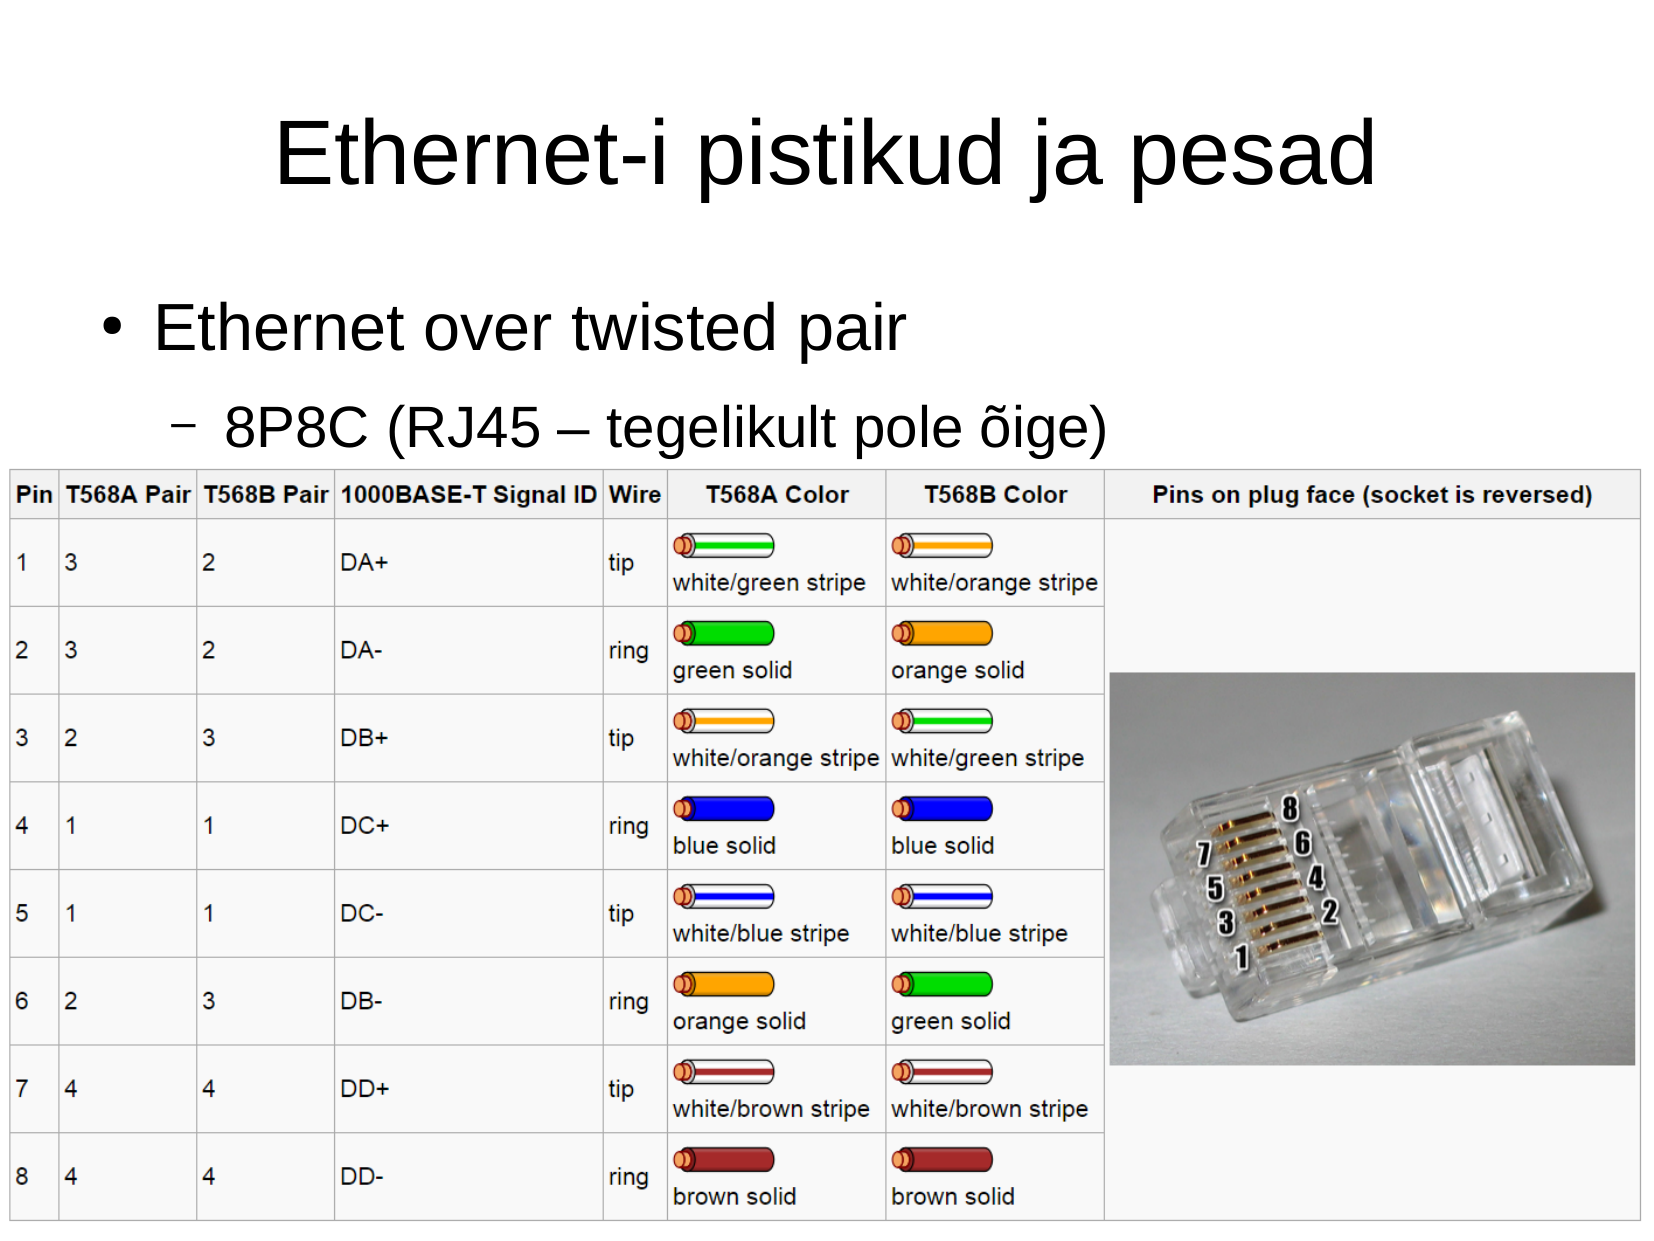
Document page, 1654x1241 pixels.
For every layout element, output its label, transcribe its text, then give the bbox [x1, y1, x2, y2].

list Ethernet over twisted pair 8P8C (RJ45 – tegelikult pole õige) [82, 290, 1538, 462]
picture [0, 462, 1654, 1241]
title Ethernet-i pistikud ja pesad [82, 49, 1571, 257]
